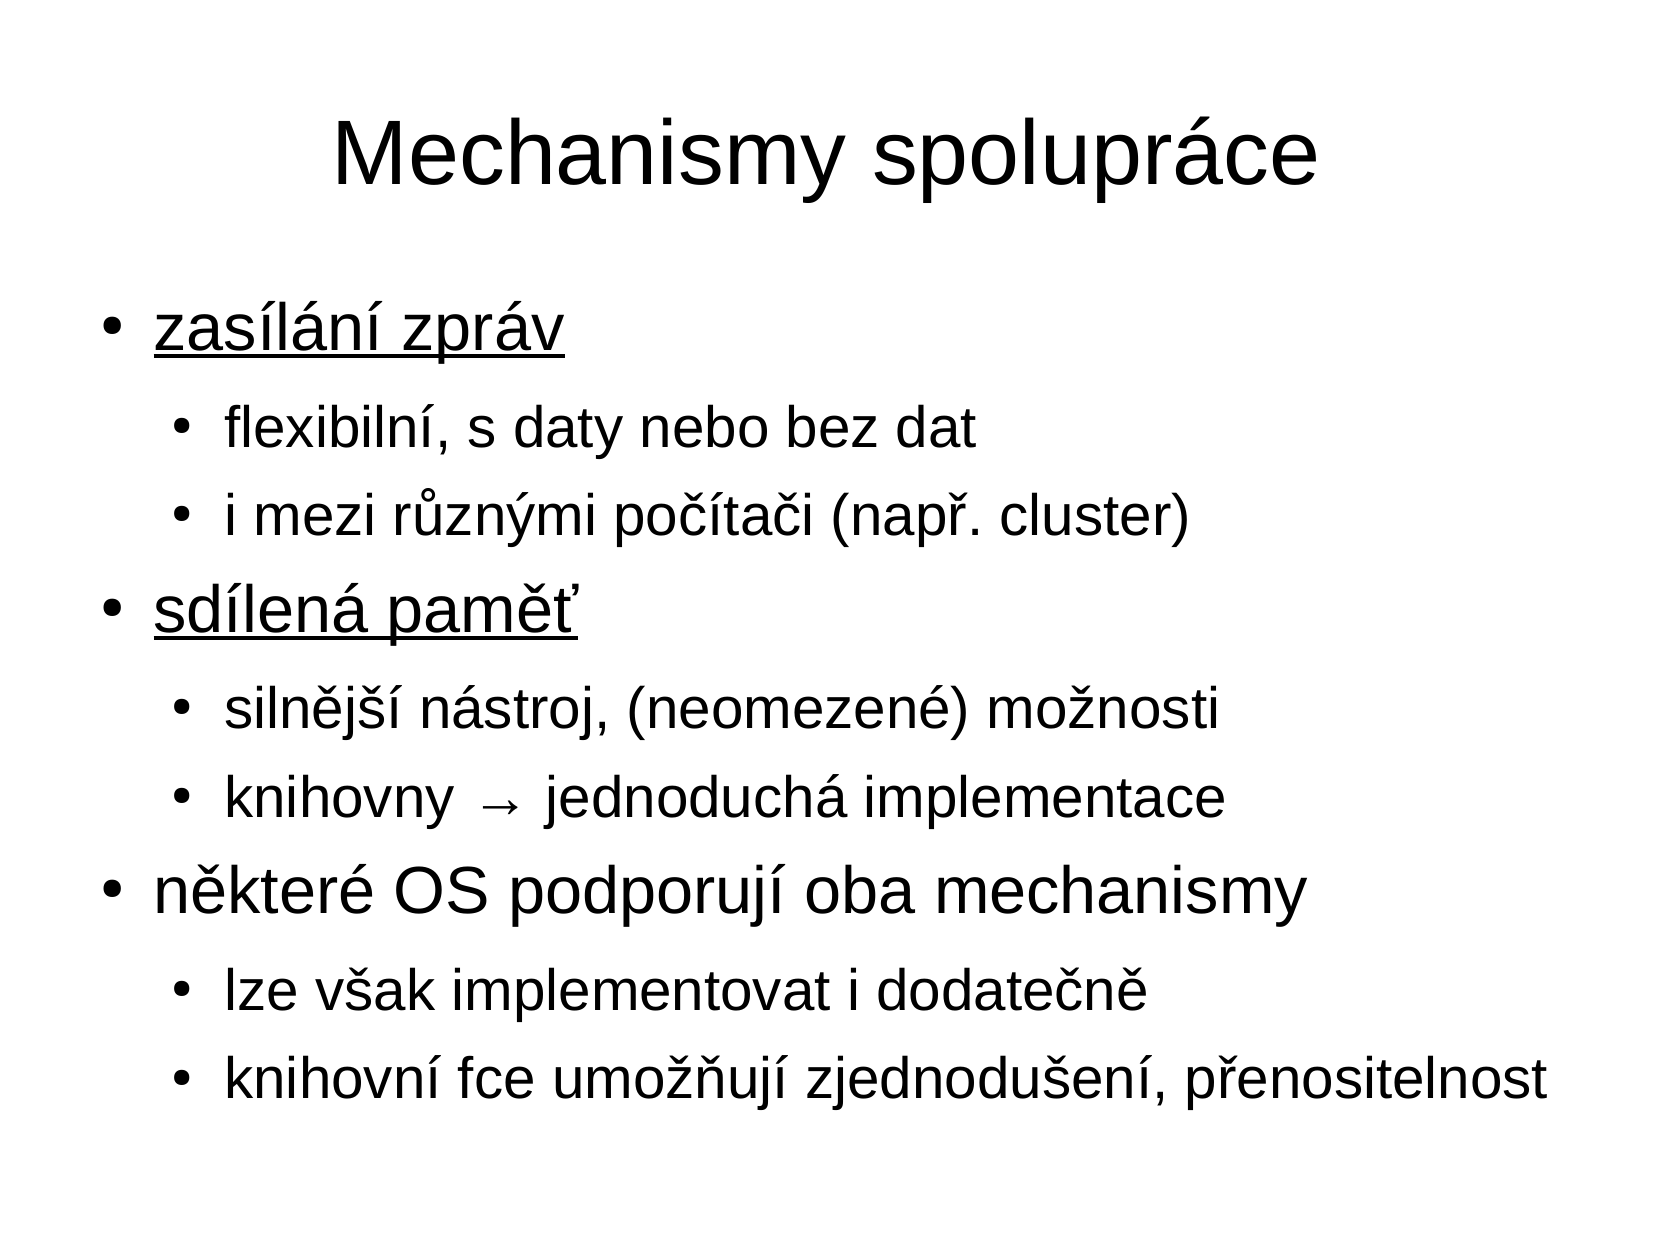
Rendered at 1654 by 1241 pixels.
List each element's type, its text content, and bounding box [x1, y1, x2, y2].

title Mechanismy spolupráce [82, 56, 1571, 250]
list zasílání zpráv flexibilní, s daty nebo bez dat i mezi různými počítači (např. cluster) sdílená paměť silnější nástroj, (neomezené) možnosti knihovny → jednoduchá implementace některé OS podporují oba mechanismy lze však implementovat i dodatečně knihovní fce umožňují zjednodušení, přenositelnost [82, 290, 1571, 1112]
